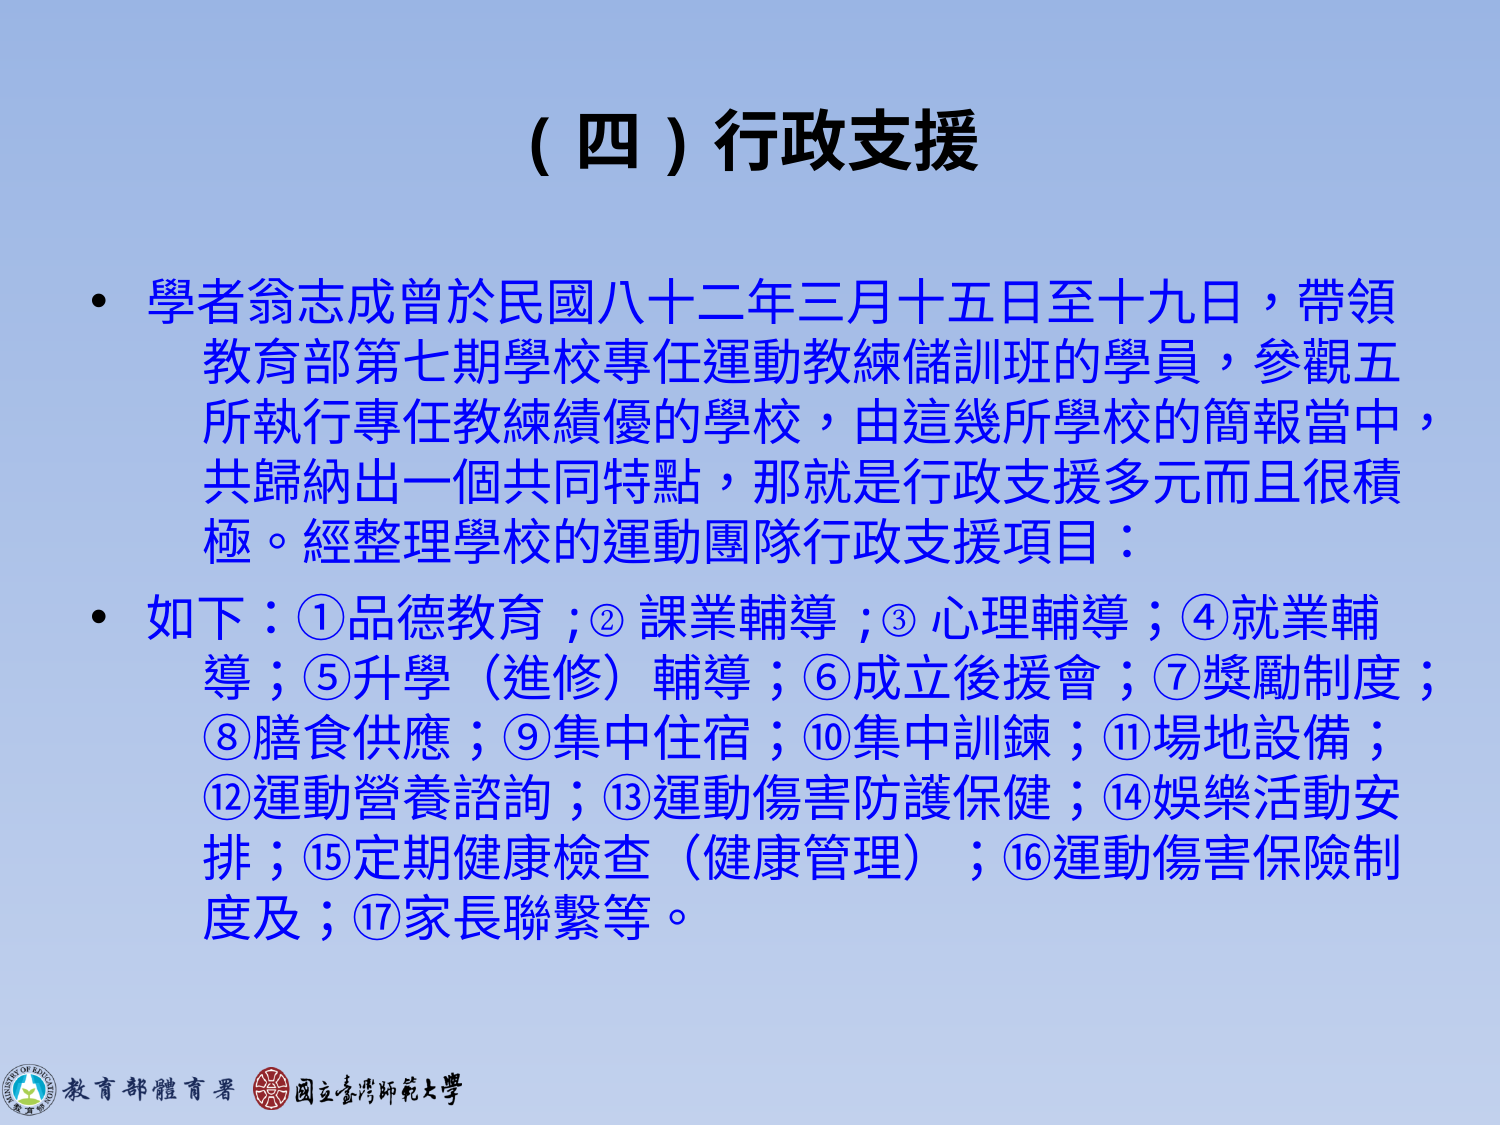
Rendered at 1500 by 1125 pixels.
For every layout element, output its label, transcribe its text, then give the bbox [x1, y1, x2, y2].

list 學者翁志成曾於民國八十二年三月十五日至十九日，帶領教育部第七期學校專任運動教練儲訓班的學員，參觀五所執行專任教練績優的學校，由這幾所學校的簡報當中，共歸納出一個共同特點，那就是行政支援多元而且很積極。經整理學校的運動團隊行政支援項目： 如下：①品德教育;②課業輔導;③心理輔導；④就業輔導；⑤升學（進修）輔導；⑥成立後援會；⑦獎勵制度；⑧膳食供應；⑨集中住宿；⑩集中訓鍊；⑪場地設備；⑫運動營養諮詢；⑬運動傷害防護保健；⑭娛樂活動安排；⑮定期健康檢查（健康管理）；⑯運動傷害保險制度及；⑰家長聯繫等。 [75, 262, 1426, 1005]
title (四)行政支援 [75, 45, 1426, 233]
